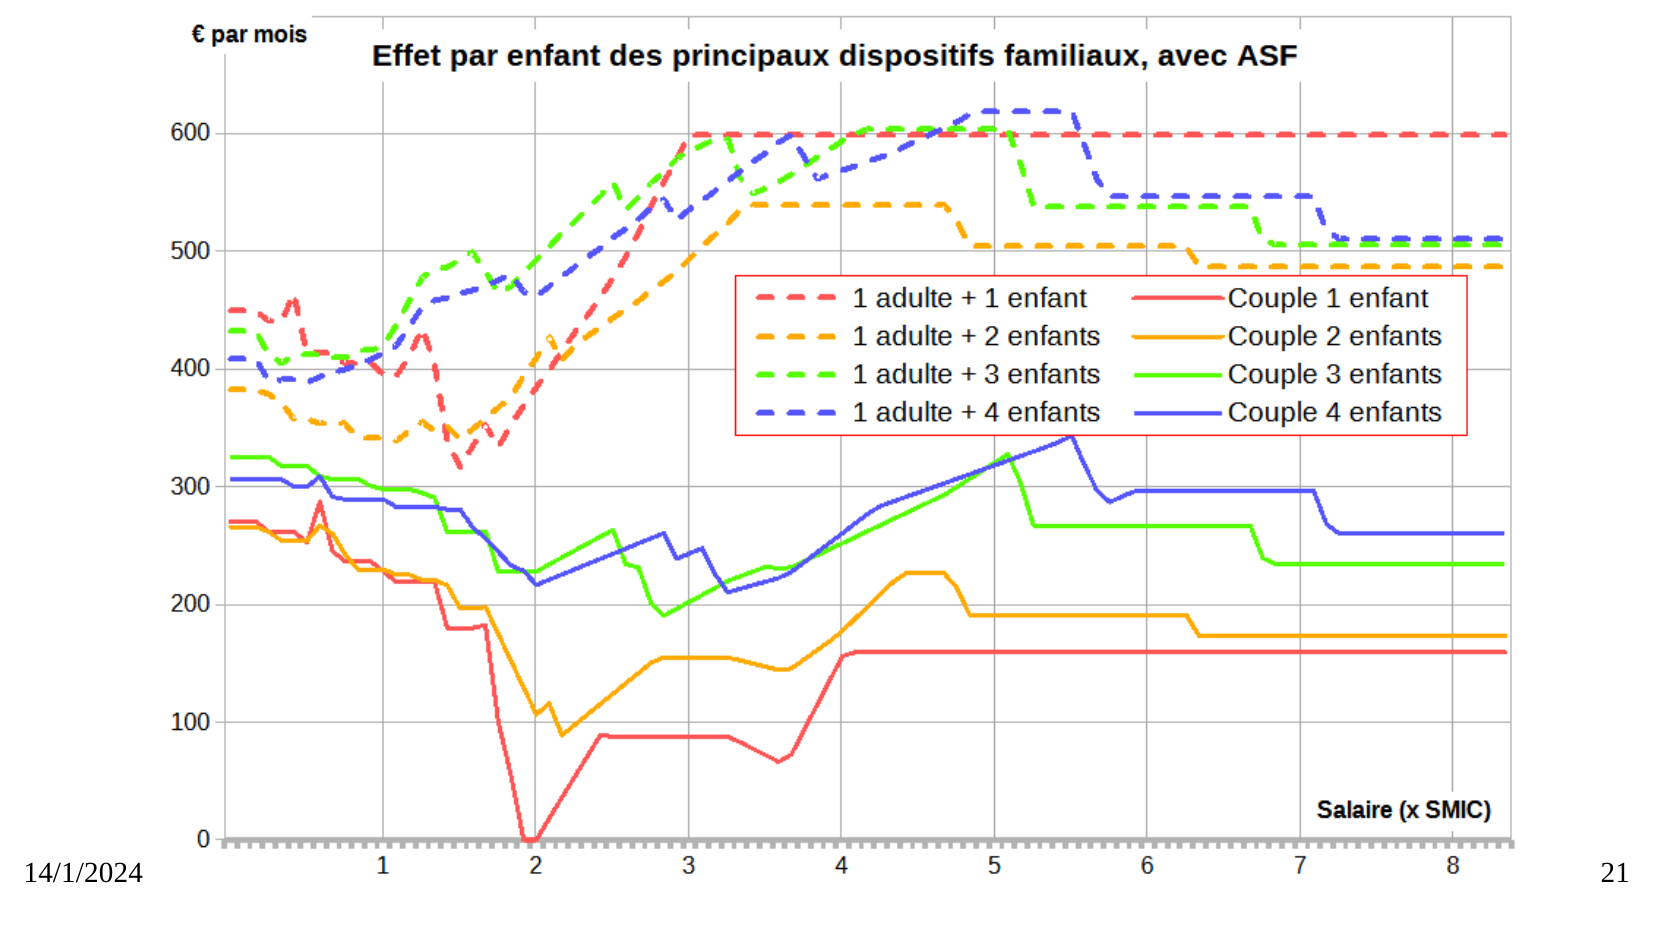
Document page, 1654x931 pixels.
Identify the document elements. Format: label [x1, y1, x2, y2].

picture [144, 3, 1528, 890]
